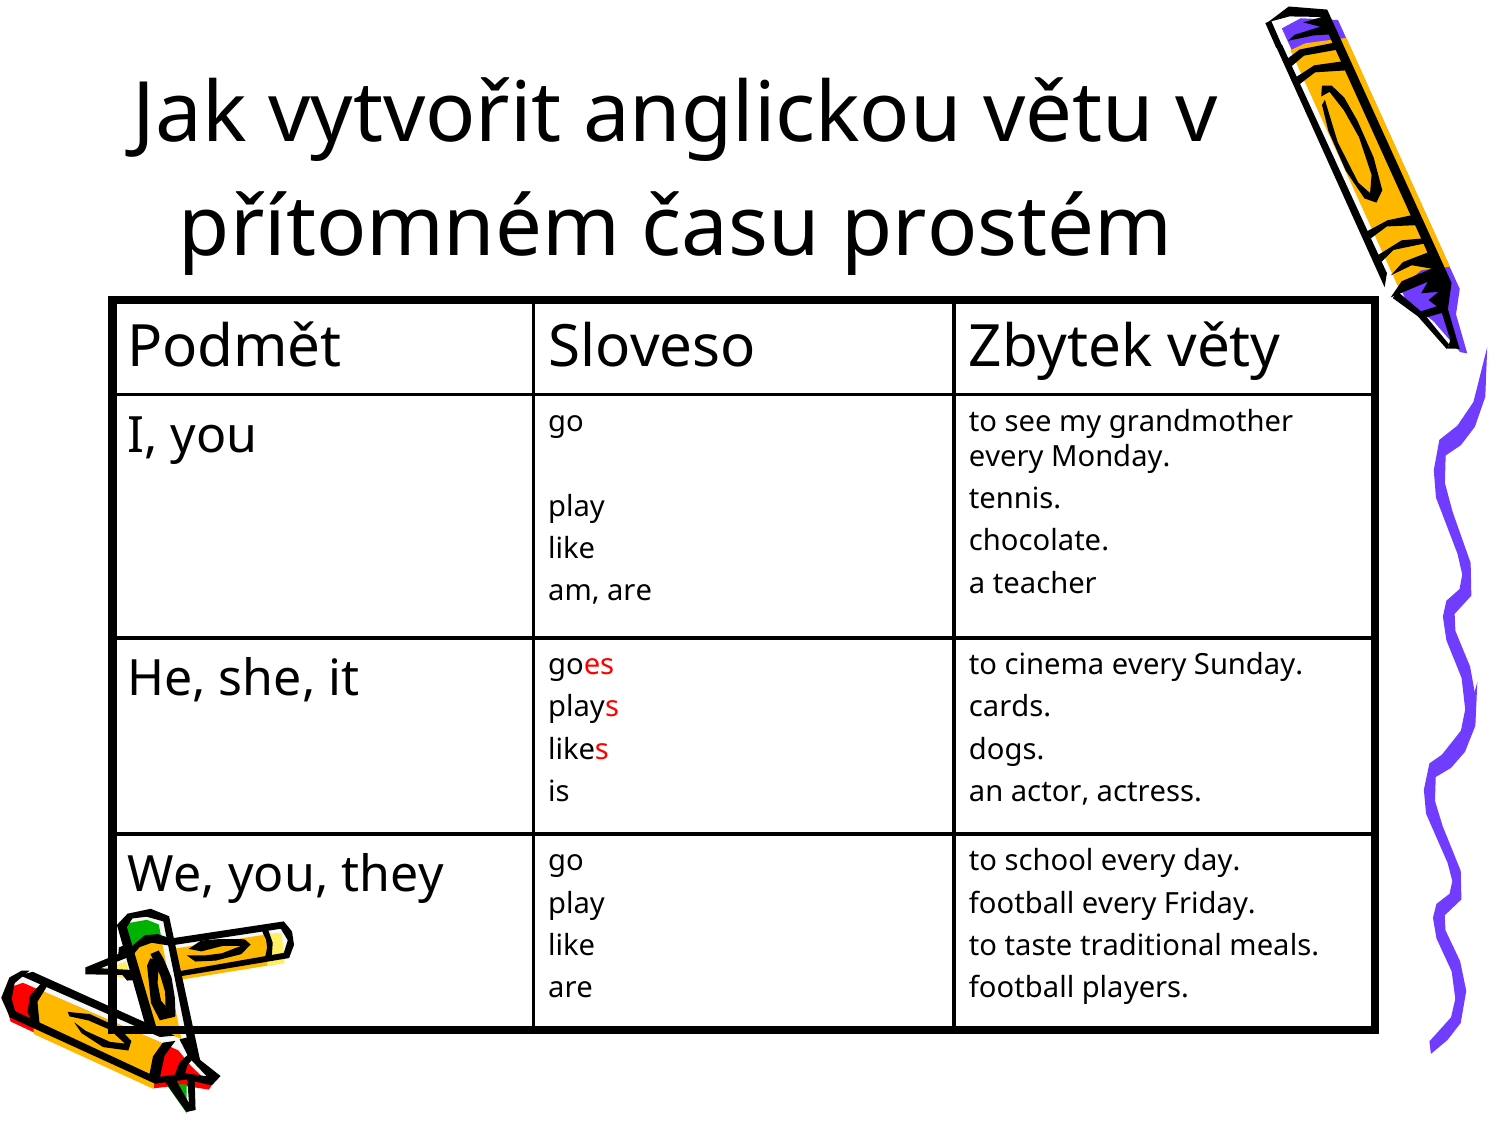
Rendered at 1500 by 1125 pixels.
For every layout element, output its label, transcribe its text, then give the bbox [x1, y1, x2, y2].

table_header Podmět [117, 304, 532, 393]
table_cell to cinema every Sunday. cards. dogs. an actor, actress. [956, 640, 1371, 832]
table_cell go play like are [535, 836, 952, 1026]
table_cell goes plays likes is [535, 640, 952, 832]
table_cell go play like am, are [535, 396, 952, 636]
table_cell to school every day. football every Friday. to taste traditional meals. football players. [956, 836, 1371, 1026]
title Jak vytvořit anglickou větu v přítomném času prostém [112, 24, 1240, 288]
table_header Zbytek věty [956, 304, 1371, 393]
table_cell I, you [117, 396, 532, 636]
table_cell We, you, they [117, 836, 532, 1026]
table_cell to see my grandmother every Monday. tennis. chocolate. a teacher [956, 396, 1371, 636]
table_cell He, she, it [117, 640, 532, 832]
table_header Sloveso [535, 304, 952, 393]
